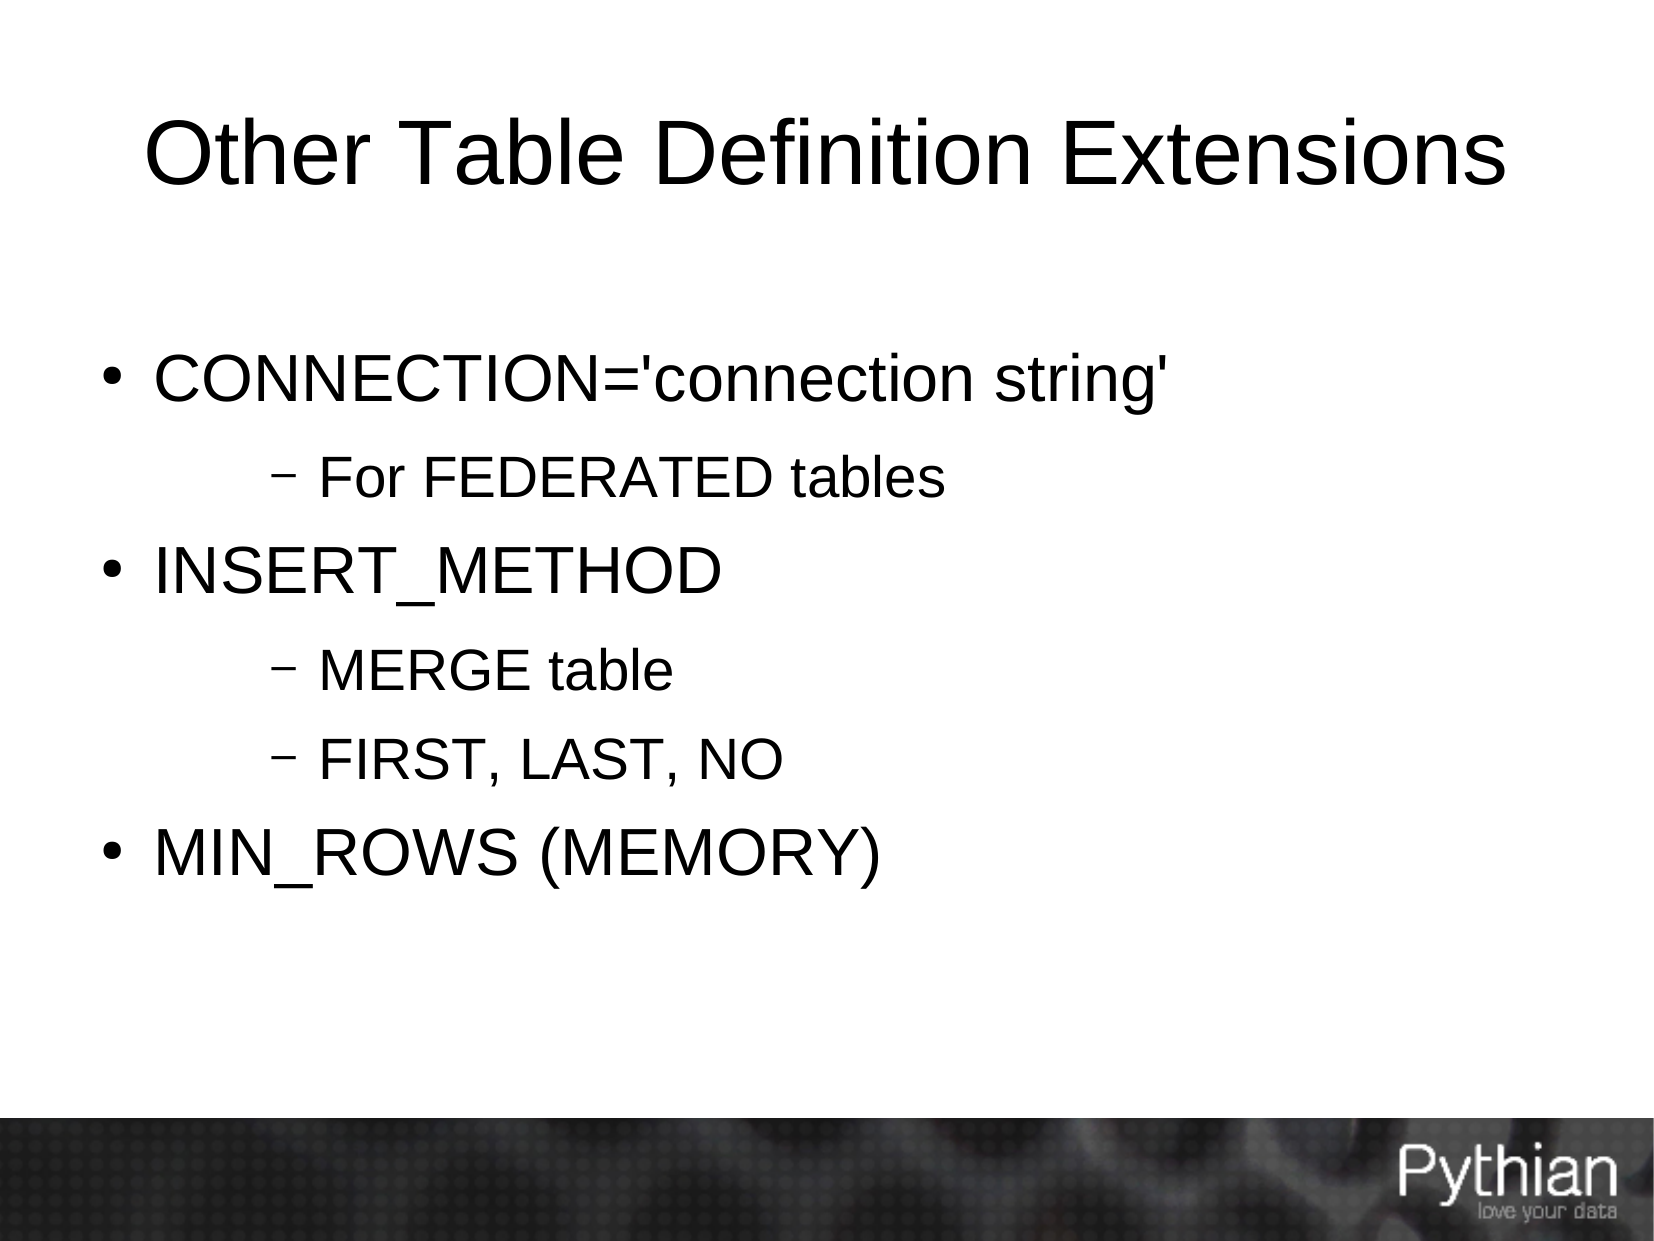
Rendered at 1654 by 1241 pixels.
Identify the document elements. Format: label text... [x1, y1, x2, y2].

picture [0, 1118, 1654, 1241]
list CONNECTION='connection string' For FEDERATED tables INSERT_METHOD MERGE table FIRST, LAST, NO MIN_ROWS (MEMORY) [82, 236, 1571, 1093]
title Other Table Definition Extensions [82, 49, 1571, 236]
